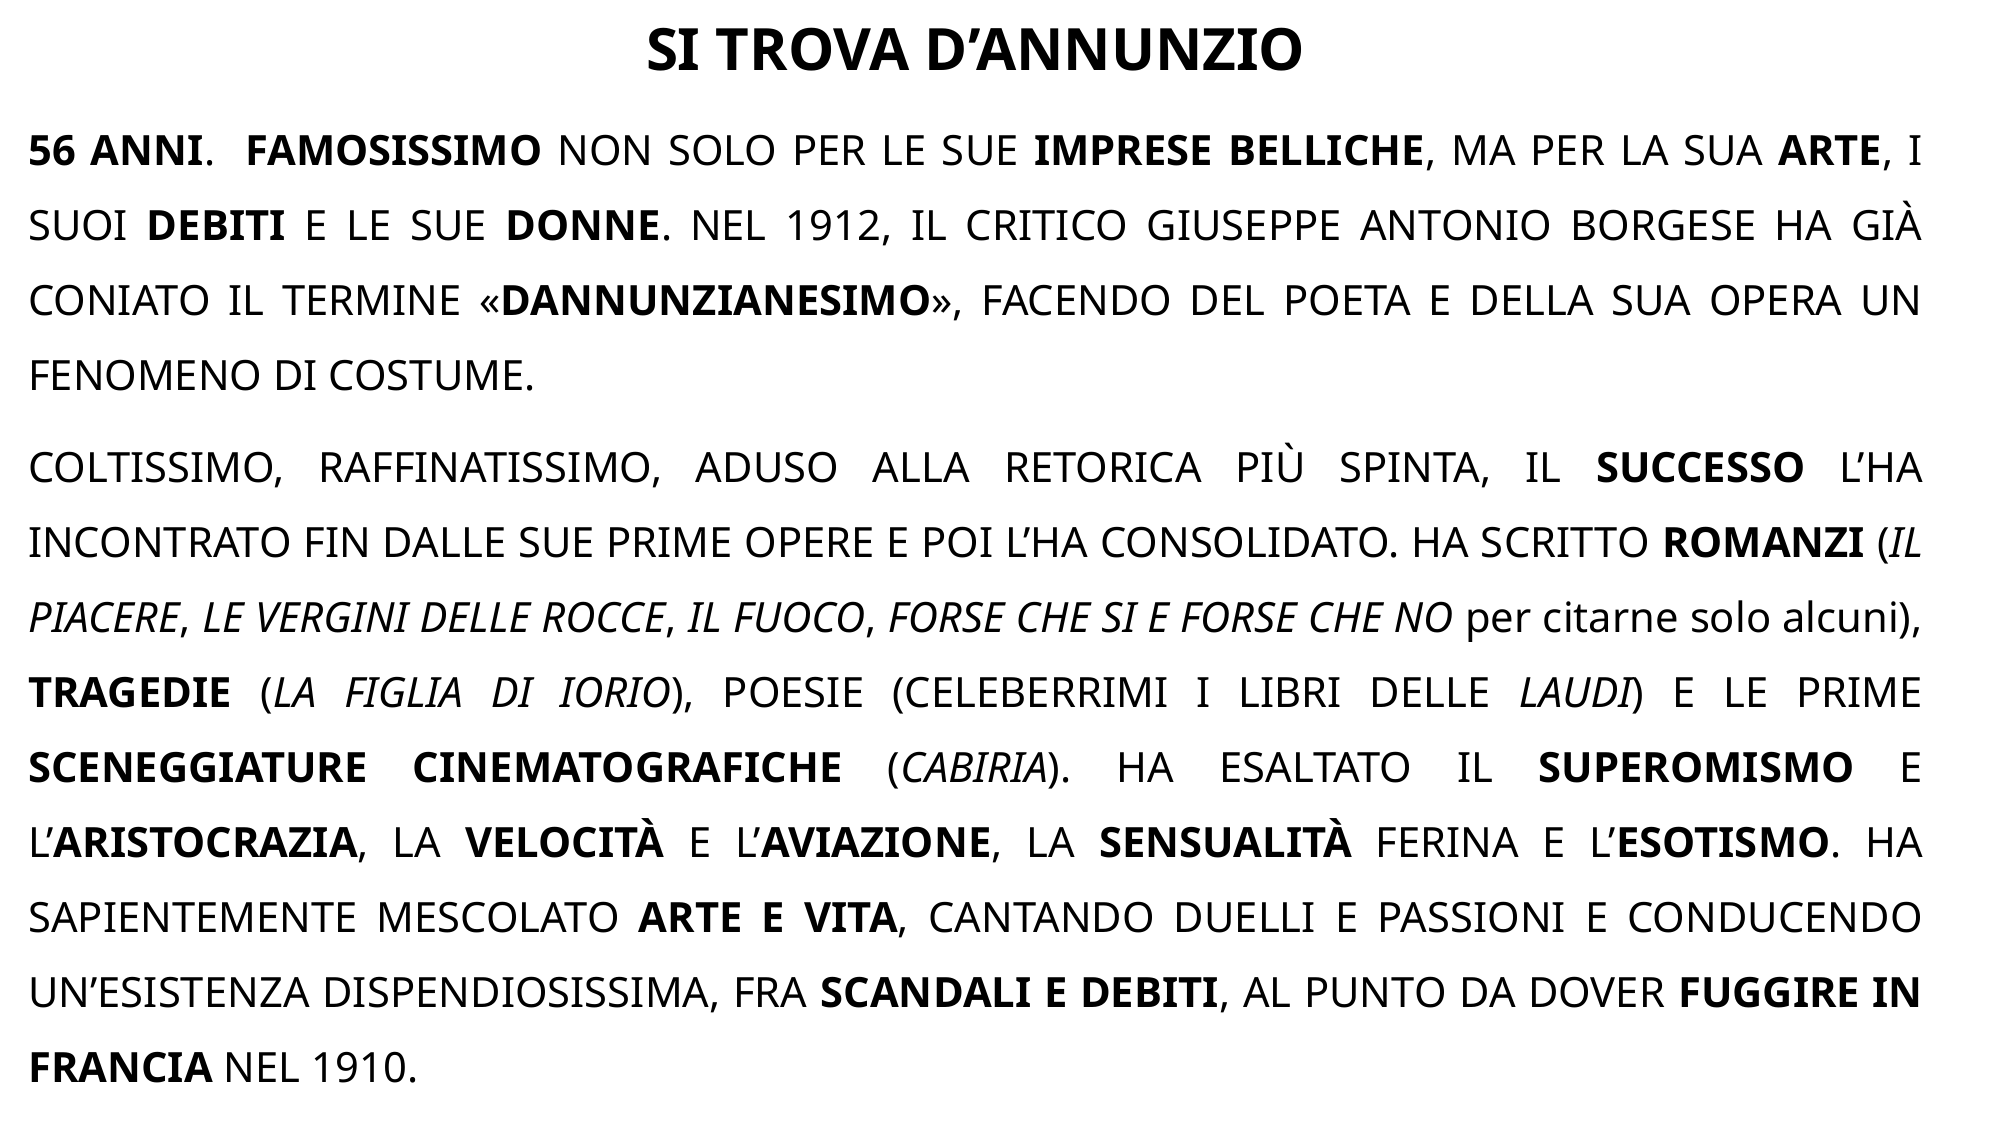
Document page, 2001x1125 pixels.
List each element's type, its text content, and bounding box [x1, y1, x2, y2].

text_box SI TROVA D’ANNUNZIO 56 ANNI. FAMOSISSIMO NON SOLO PER LE SUE IMPRESE BELLICHE, MA PER LA SUA ARTE, I SUOI DEBITI E LE SUE DONNE. NEL 1912, IL CRITICO GIUSEPPE ANTONIO BORGESE HA GIÀ CONIATO IL TERMINE «DANNUNZIANESIMO», FACENDO DEL POETA E DELLA SUA OPERA UN FENOMENO DI COSTUME. COLTISSIMO, RAFFINATISSIMO, ADUSO ALLA RETORICA PIÙ SPINTA, IL SUCCESSO L’HA INCONTRATO FIN DALLE SUE PRIME OPERE E POI L’HA CONSOLIDATO. HA SCRITTO ROMANZI (IL PIACERE, LE VERGINI DELLE ROCCE, IL FUOCO, FORSE CHE SI E FORSE CHE NO per citarne solo alcuni), TRAGEDIE (LA FIGLIA DI IORIO), POESIE (CELEBERRIMI I LIBRI DELLE LAUDI) E LE PRIME SCENEGGIATURE CINEMATOGRAFICHE (CABIRIA). HA ESALTATO IL SUPEROMISMO E L’ARISTOCRAZIA, LA VELOCITÀ E L’AVIAZIONE, LA SENSUALITÀ FERINA E L’ESOTISMO. HA SAPIENTEMENTE MESCOLATO ARTE E VITA, CANTANDO DUELLI E PASSIONI E CONDUCENDO UN’ESISTENZA DISPENDIOSISSIMA, FRA SCANDALI E DEBITI, AL PUNTO DA DOVER FUGGIRE IN FRANCIA NEL 1910. [13, 0, 1952, 1101]
